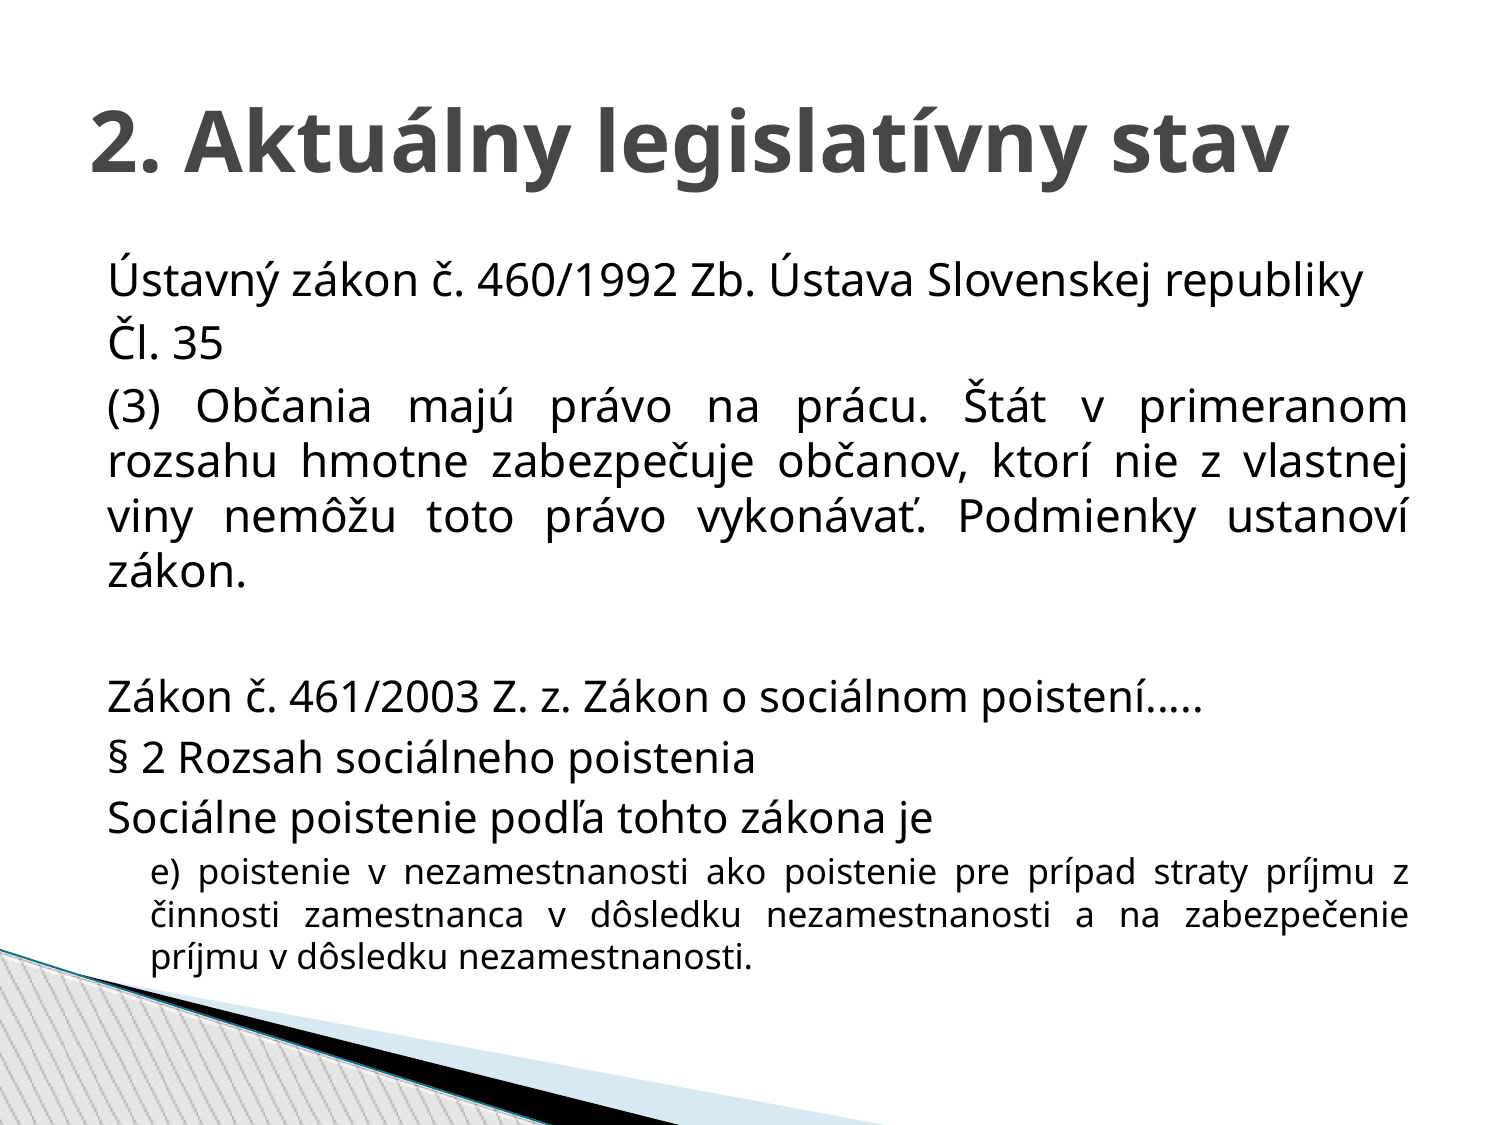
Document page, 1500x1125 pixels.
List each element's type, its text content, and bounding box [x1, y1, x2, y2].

text_box Ústavný zákon č. 460/1992 Zb. Ústava Slovenskej republiky Čl. 35 (3) Občania majú právo na prácu. Štát v primeranom rozsahu hmotne zabezpečuje občanov, ktorí nie z vlastnej viny nemôžu toto právo vykonávať. Podmienky ustanoví zákon. Zákon č. 461/2003 Z. z. Zákon o sociálnom poistení..... § 2 Rozsah sociálneho poistenia Sociálne poistenie podľa tohto zákona je e) poistenie v nezamestnanosti ako poistenie pre prípad straty príjmu z činnosti zamestnanca v dôsledku nezamestnanosti a na zabezpečenie príjmu v dôsledku nezamestnanosti. [74, 243, 1425, 1059]
text_box 2. Aktuálny legislatívny stav [74, 45, 1425, 233]
